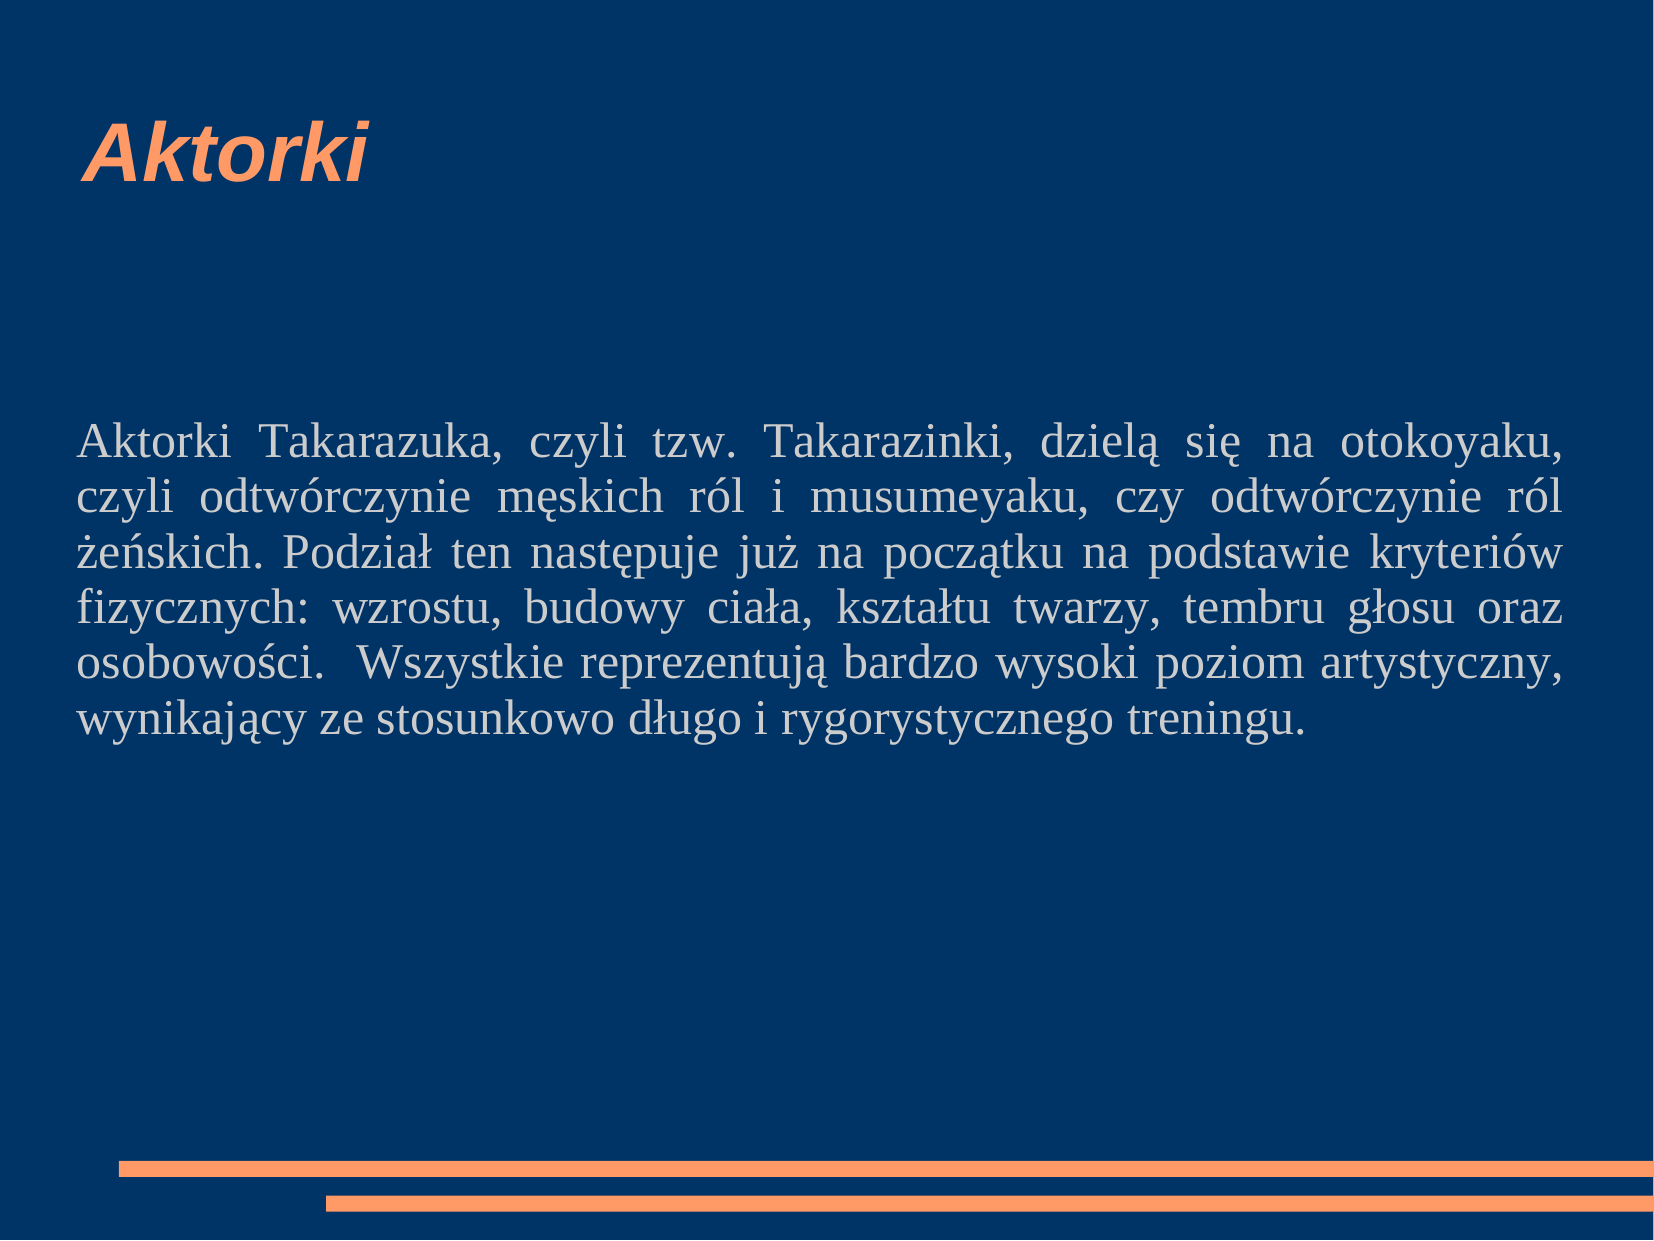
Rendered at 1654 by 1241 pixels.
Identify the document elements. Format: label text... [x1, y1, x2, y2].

subtitle Aktorki Takarazuka, czyli tzw. Takarazinki, dzielą się na otokoyaku, czyli odtwórczynie męskich ról i musumeyaku, czy odtwórczynie ról żeńskich. Podział ten następuje już na początku na podstawie kryteriów fizycznych: wzrostu, budowy ciała, kształtu twarzy, tembru głosu oraz osobowości. Wszystkie reprezentują bardzo wysoki poziom artystyczny, wynikający ze stosunkowo długo i rygorystycznego treningu. [76, 177, 1565, 981]
title Aktorki [82, 56, 1571, 250]
